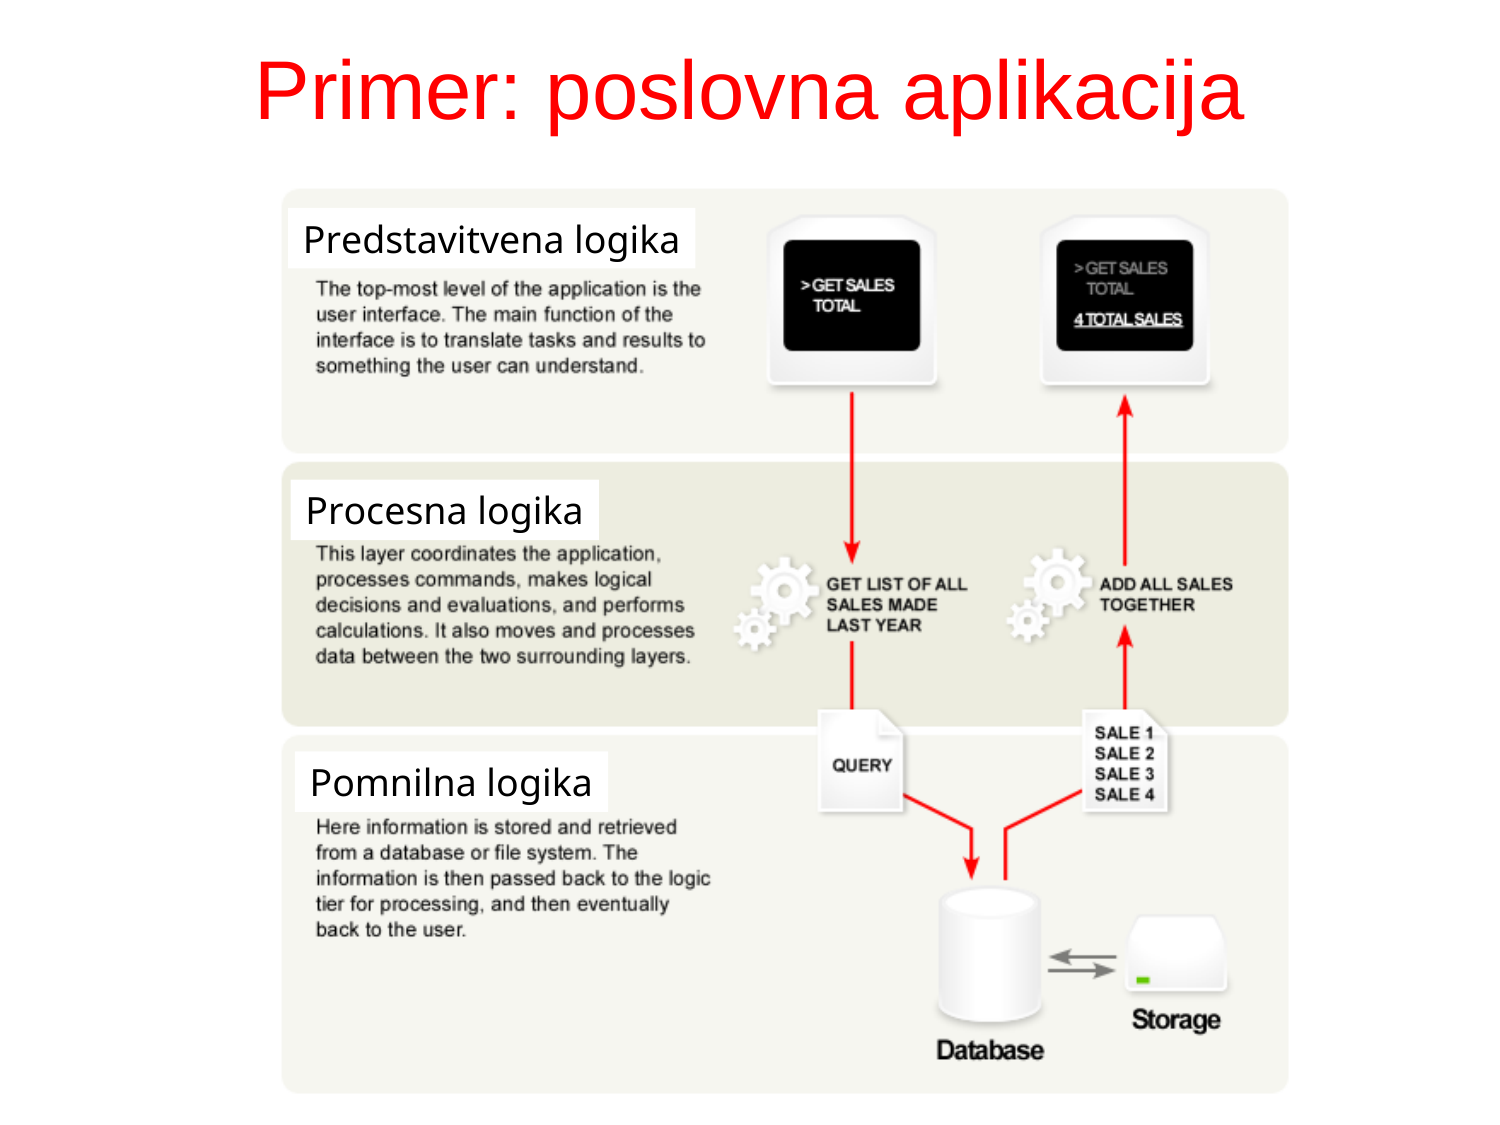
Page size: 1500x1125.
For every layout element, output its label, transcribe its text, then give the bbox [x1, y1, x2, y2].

title Primer: poslovna aplikacija [75, 23, 1426, 149]
text_box Pomnilna logika [294, 751, 609, 812]
text_box Procesna logika [290, 479, 599, 541]
text_box Predstavitvena logika [288, 207, 696, 269]
picture [277, 184, 1294, 1099]
